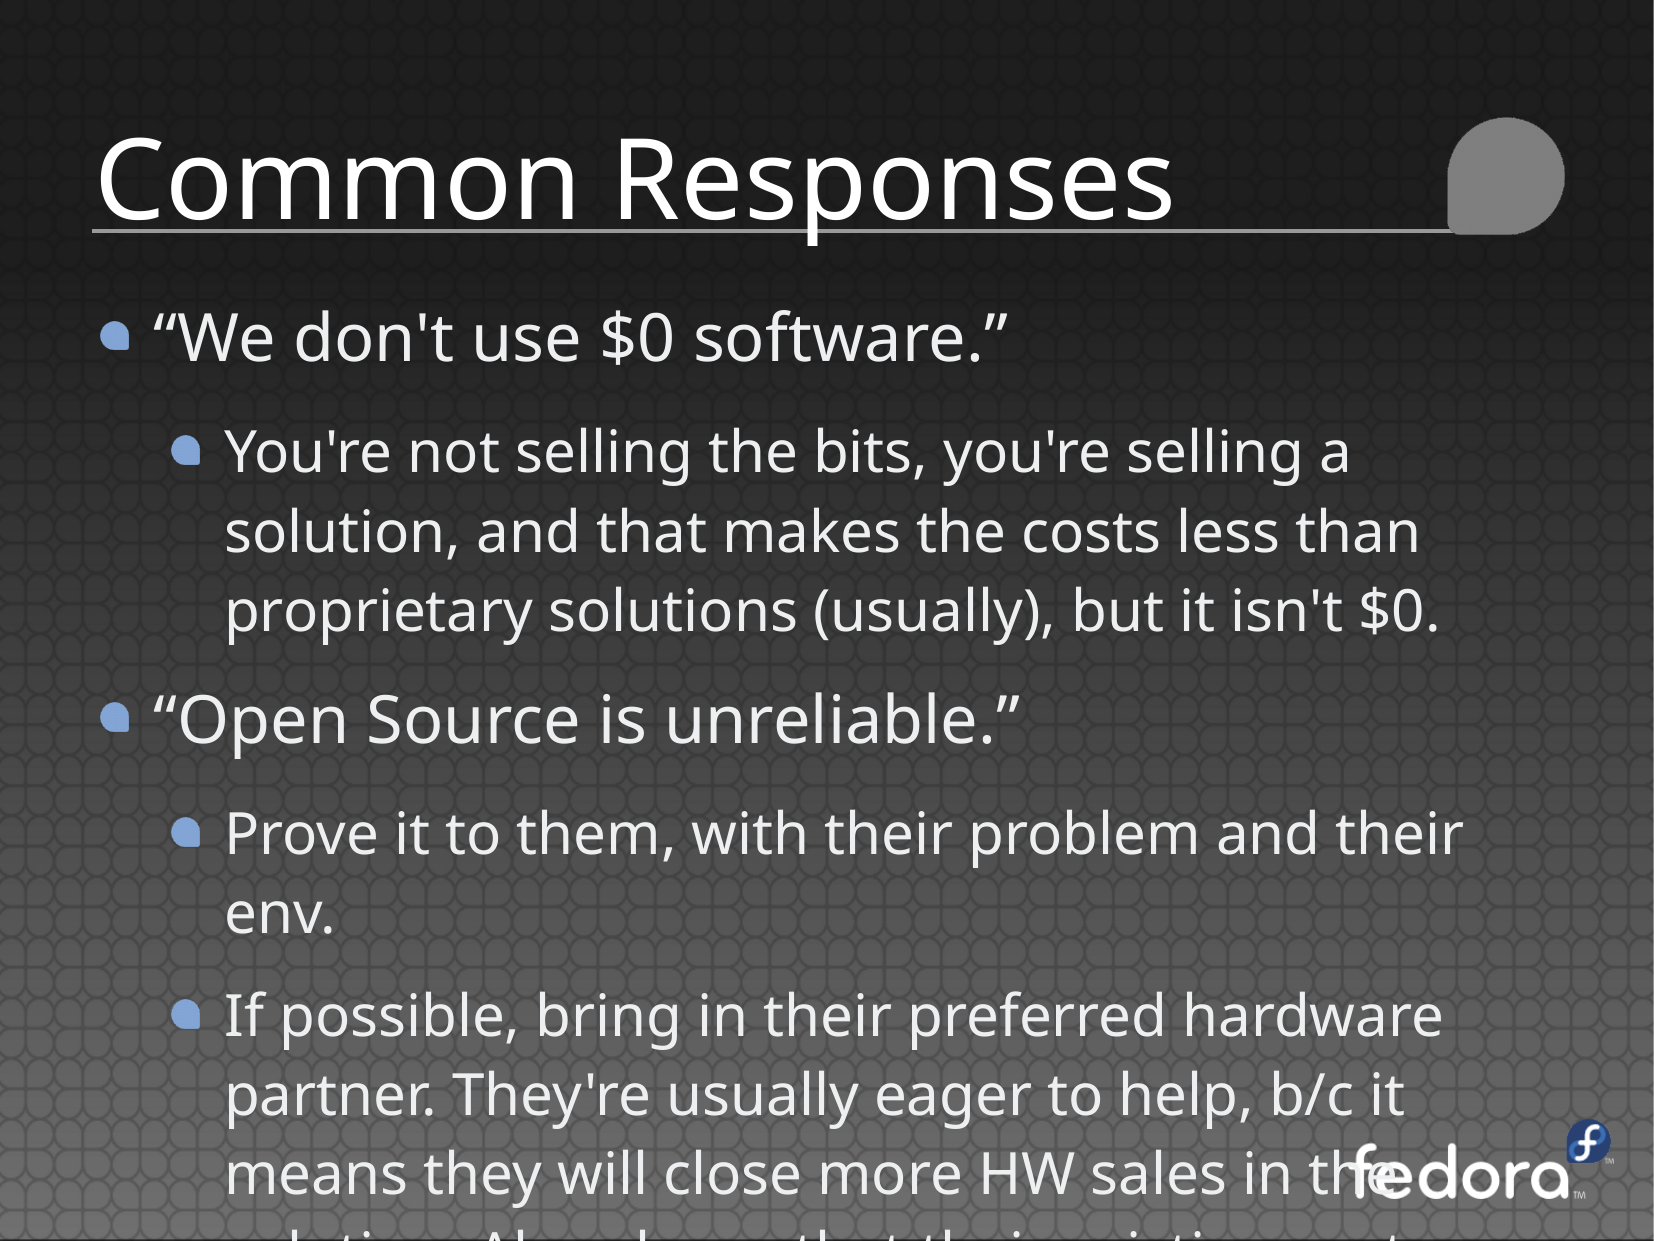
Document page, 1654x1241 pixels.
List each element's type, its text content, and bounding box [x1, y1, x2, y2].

list “We don't use $0 software.” You're not selling the bits, you're selling a solution, and that makes the costs less than proprietary solutions (usually), but it isn't $0. “Open Source is unreliable.” Prove it to them, with their problem and their env. If possible, bring in their preferred hardware partner. They're usually eager to help, b/c it means they will close more HW sales in the solution. Also shows that their existing partner trusts you. [82, 290, 1571, 1094]
picture [0, 0, 1654, 1241]
title Common Responses [94, 100, 1426, 251]
